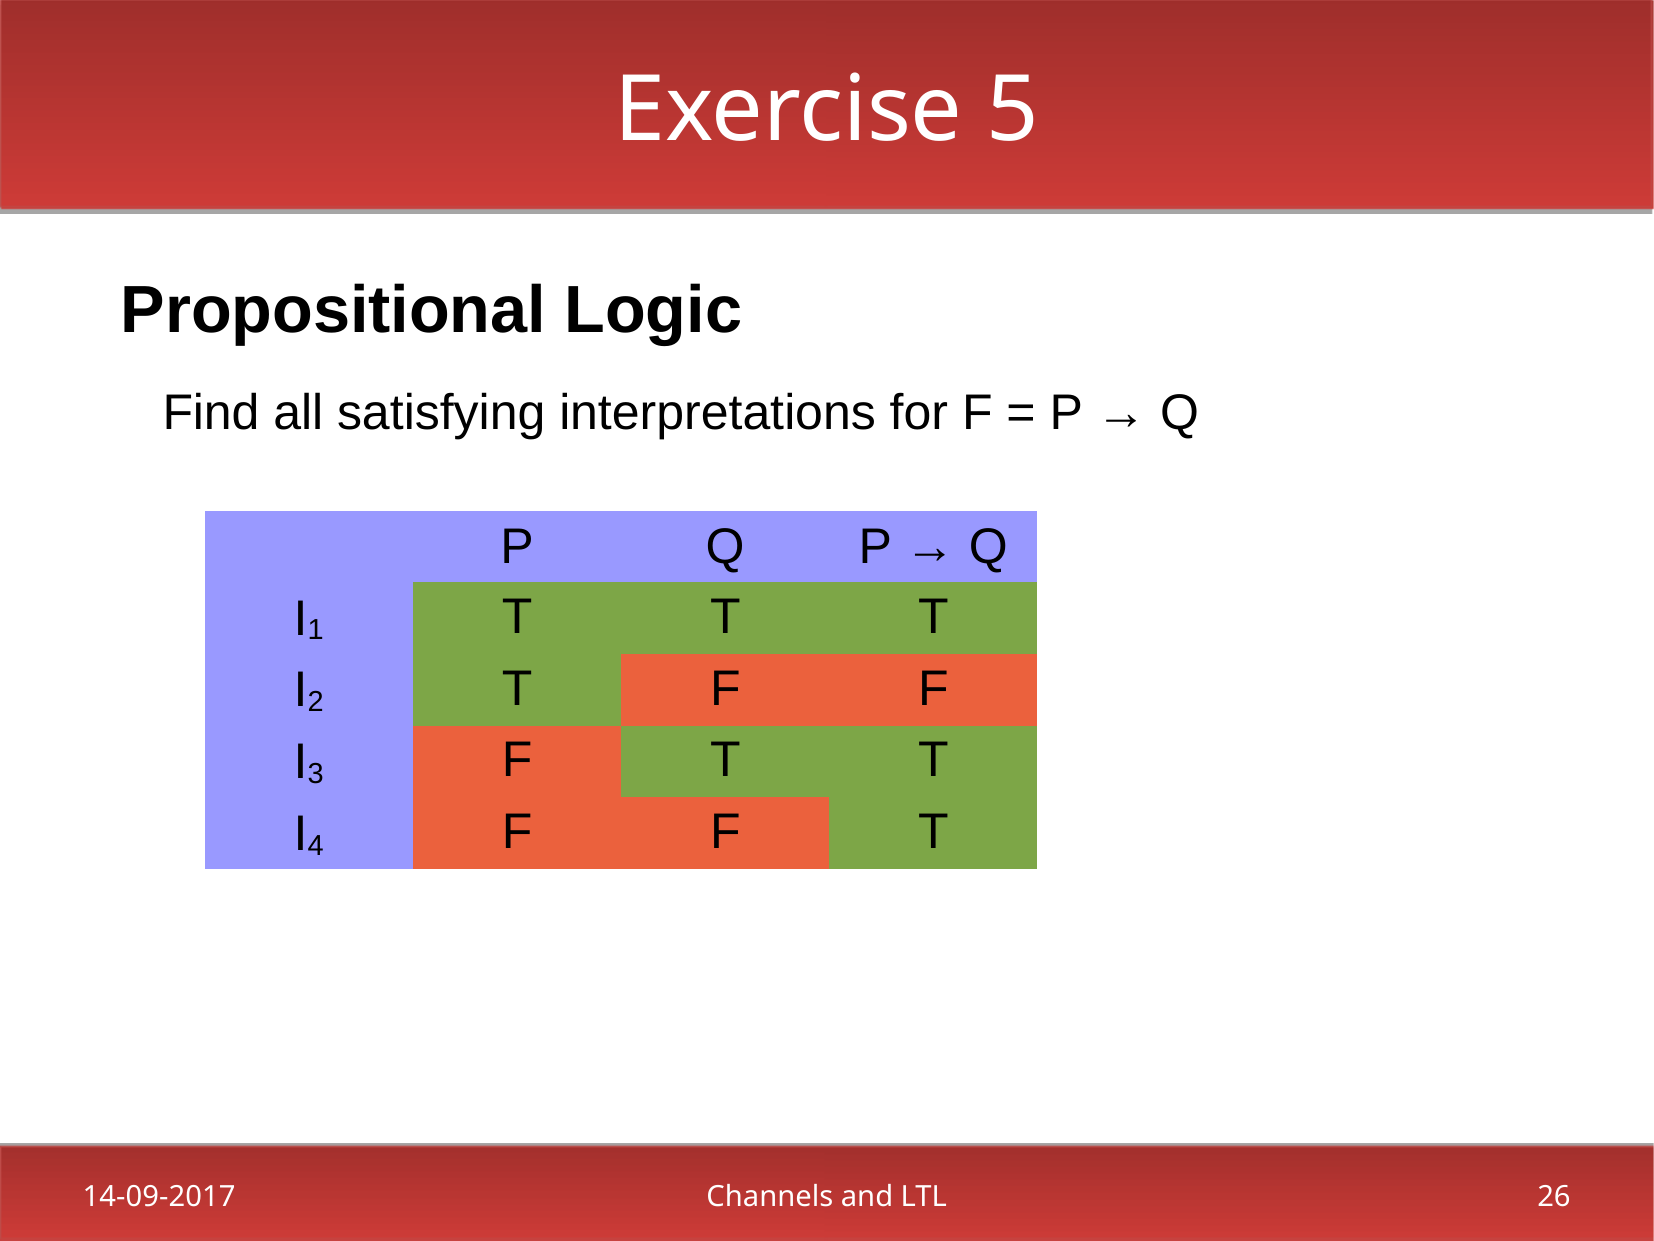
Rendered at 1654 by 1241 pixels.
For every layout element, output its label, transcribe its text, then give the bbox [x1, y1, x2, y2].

table_cell I3 [205, 726, 413, 797]
table_header P [413, 511, 621, 582]
table_cell F [413, 726, 621, 797]
text_box Propositional Logic [105, 264, 759, 354]
text_box Find all satisfying interpretations for F = P → Q [147, 377, 1215, 448]
table_cell T [829, 726, 1037, 797]
table_cell I2 [205, 654, 413, 726]
picture [0, 1143, 1654, 1241]
picture [0, 0, 1654, 214]
table_header [205, 511, 413, 582]
table_header P → Q [829, 511, 1037, 582]
table_cell F [413, 797, 621, 869]
table_cell F [829, 654, 1037, 726]
title Exercise 5 [59, 31, 1595, 178]
table_header Q [621, 511, 829, 582]
table_cell T [413, 654, 621, 726]
table_cell T [413, 582, 621, 654]
table_cell T [621, 582, 829, 654]
table_cell F [621, 654, 829, 726]
table_cell T [829, 797, 1037, 869]
table_cell I1 [205, 582, 413, 654]
table_cell I4 [205, 797, 413, 869]
table_cell T [829, 582, 1037, 654]
table_cell T [621, 726, 829, 797]
table_cell F [621, 797, 829, 869]
